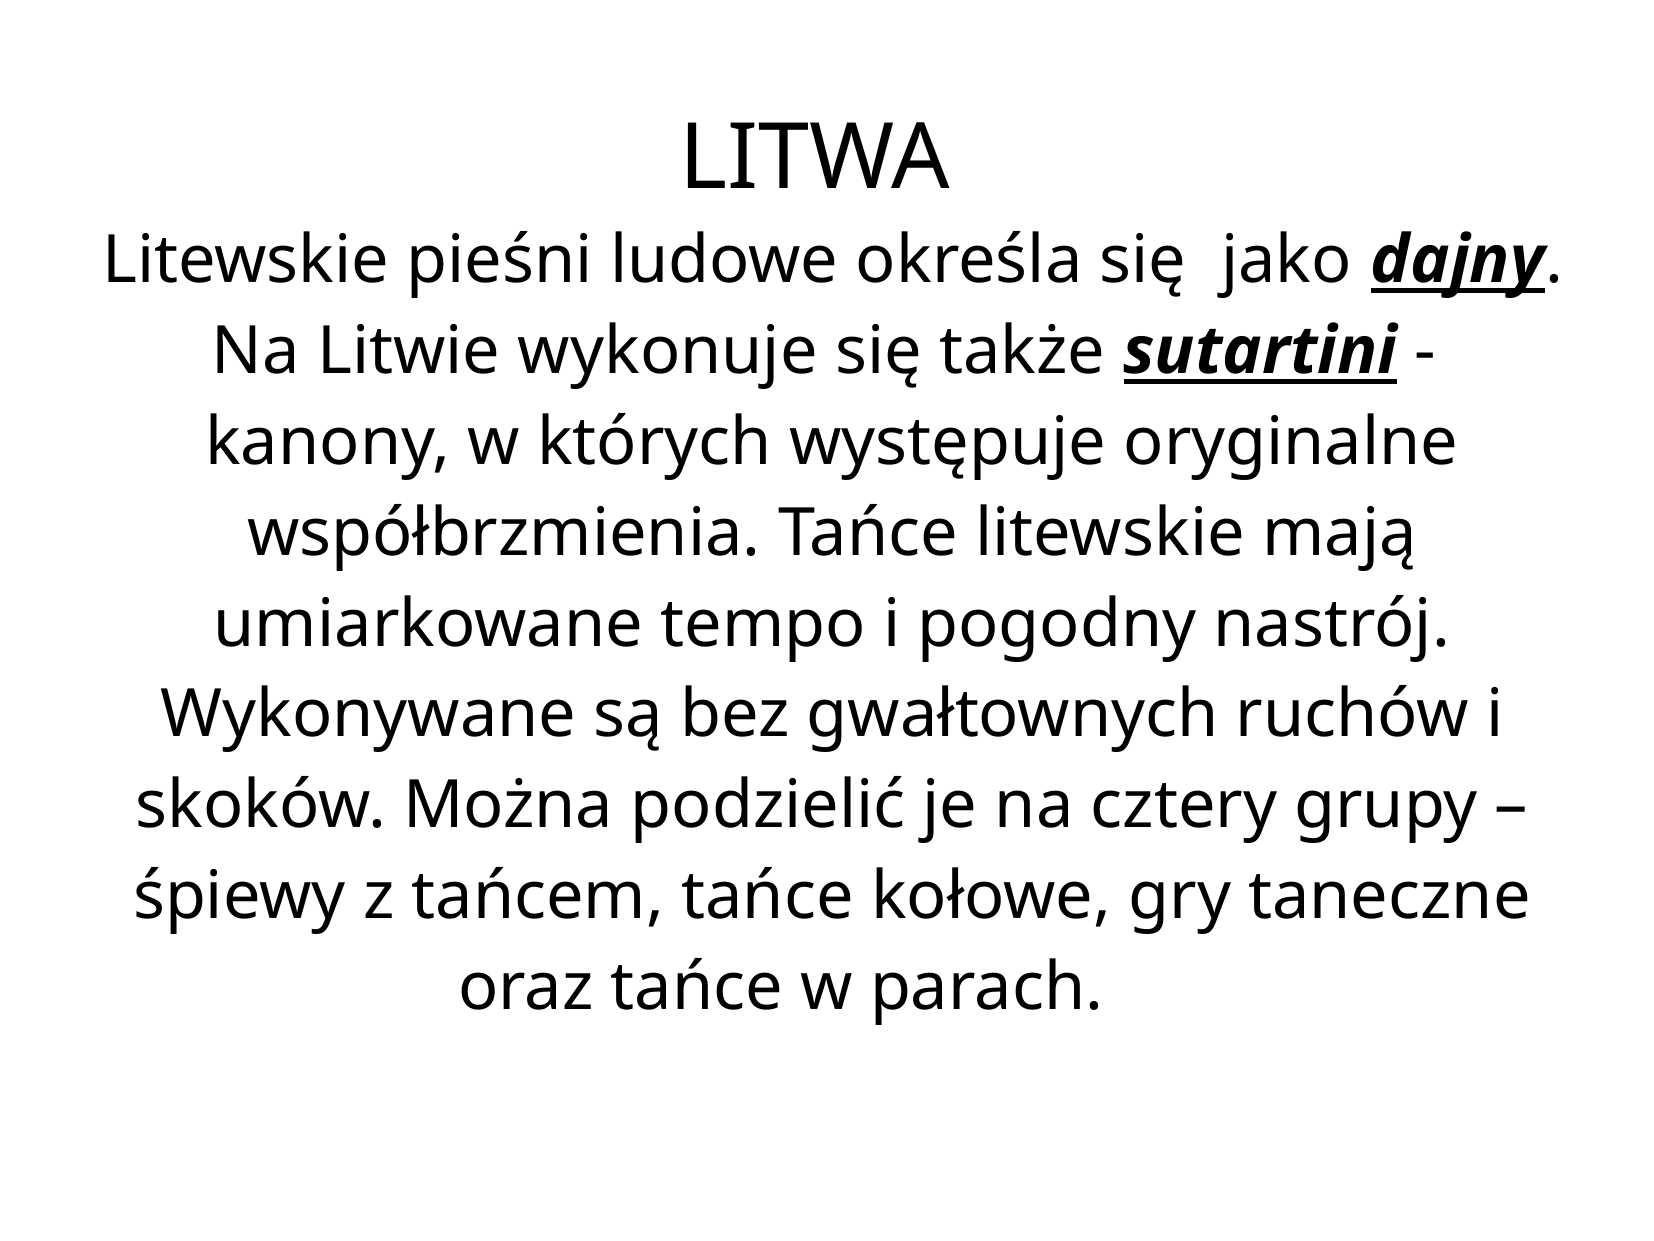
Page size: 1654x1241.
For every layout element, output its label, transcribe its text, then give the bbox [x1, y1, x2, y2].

subtitle Litewskie pieśni ludowe określa się jako dajny. Na Litwie wykonuje się także sutartini - kanony, w których występuje oryginalne współbrzmienia. Tańce litewskie mają umiarkowane tempo i pogodny nastrój. Wykonywane są bez gwałtownych ruchów i skoków. Można podzielić je na cztery grupy – śpiewy z tańcem, tańce kołowe, gry taneczne oraz tańce w parach. [88, 147, 1577, 1093]
title LITWA [82, 56, 1571, 250]
